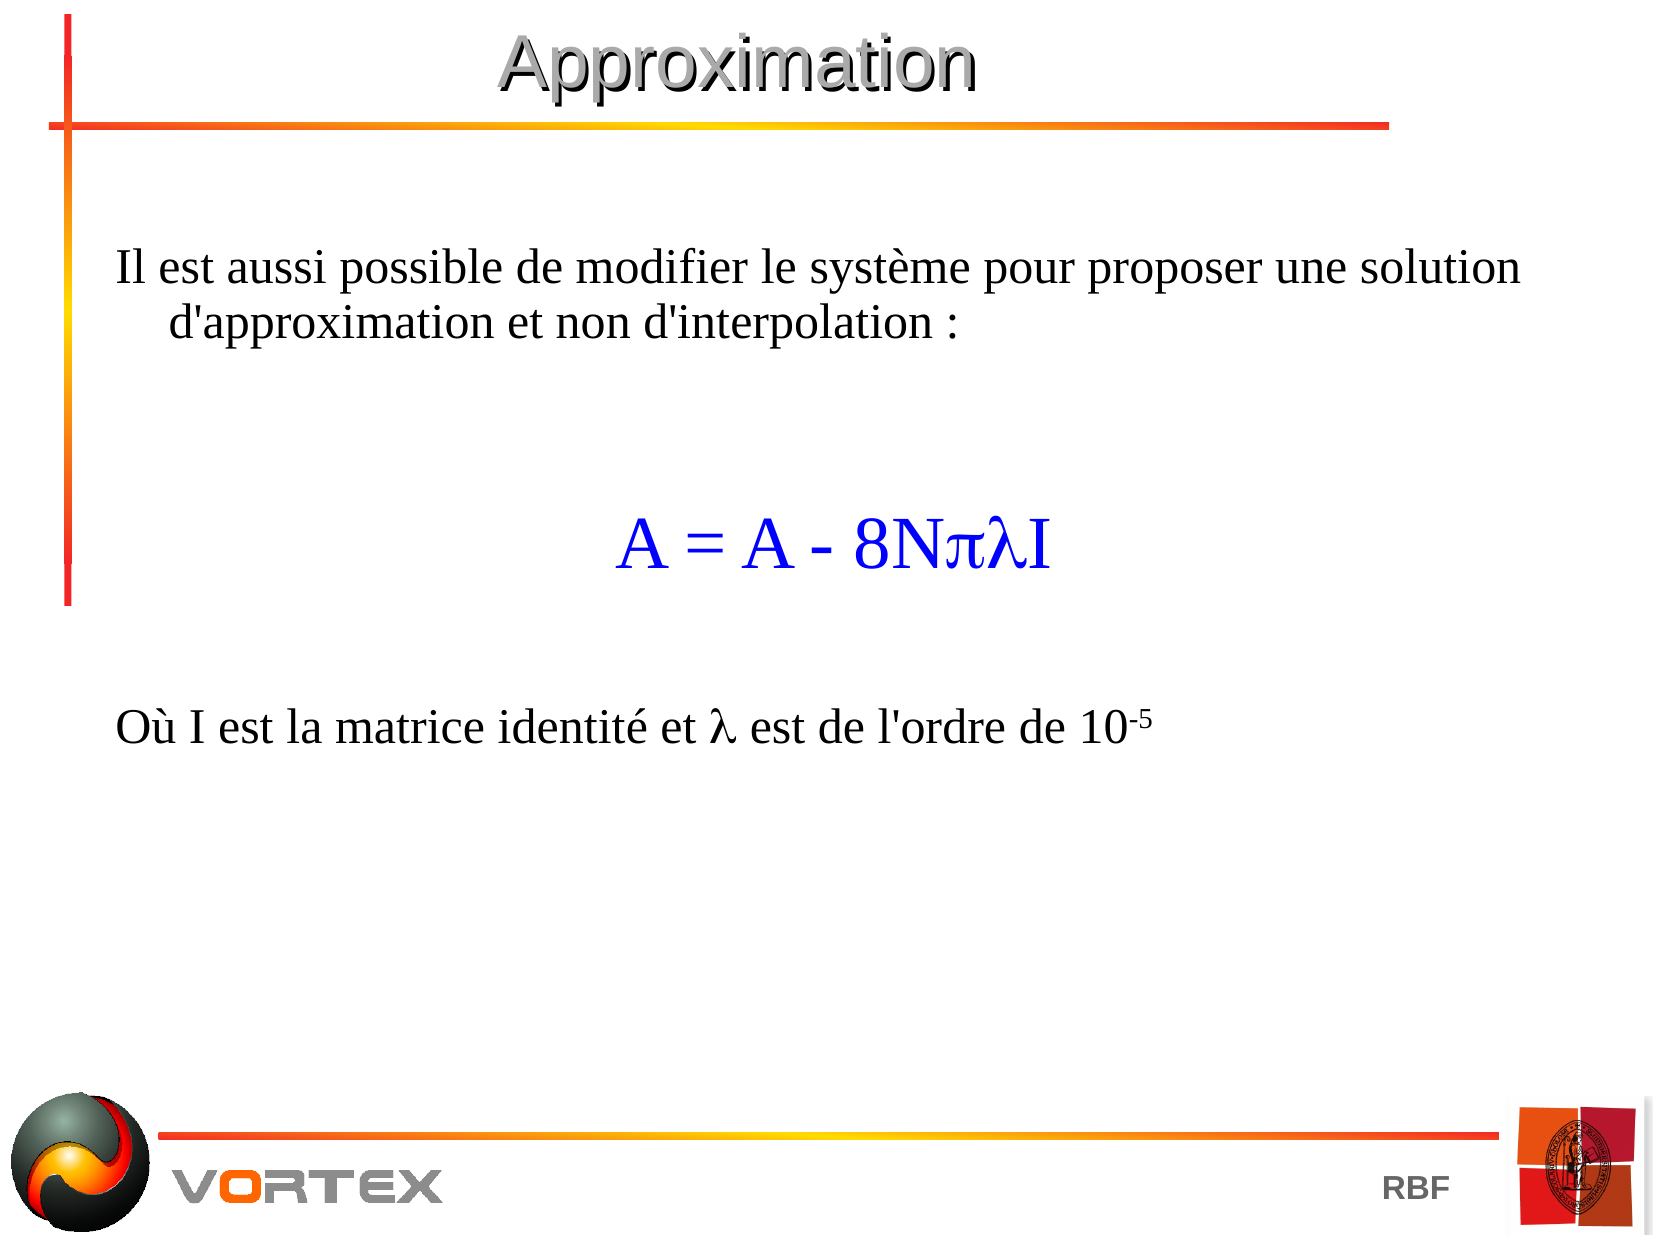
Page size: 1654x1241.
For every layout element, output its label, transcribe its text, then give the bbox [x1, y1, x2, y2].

picture [1505, 1096, 1653, 1235]
picture [11, 1092, 443, 1232]
title Approximation [82, 4, 1392, 120]
list Il est aussi possible de modifier le système pour proposer une solution d'approximation et non d'interpolation : A = A - 8NI Où I est la matrice identité et  est de l'ordre de 10-5 [97, 153, 1571, 1109]
